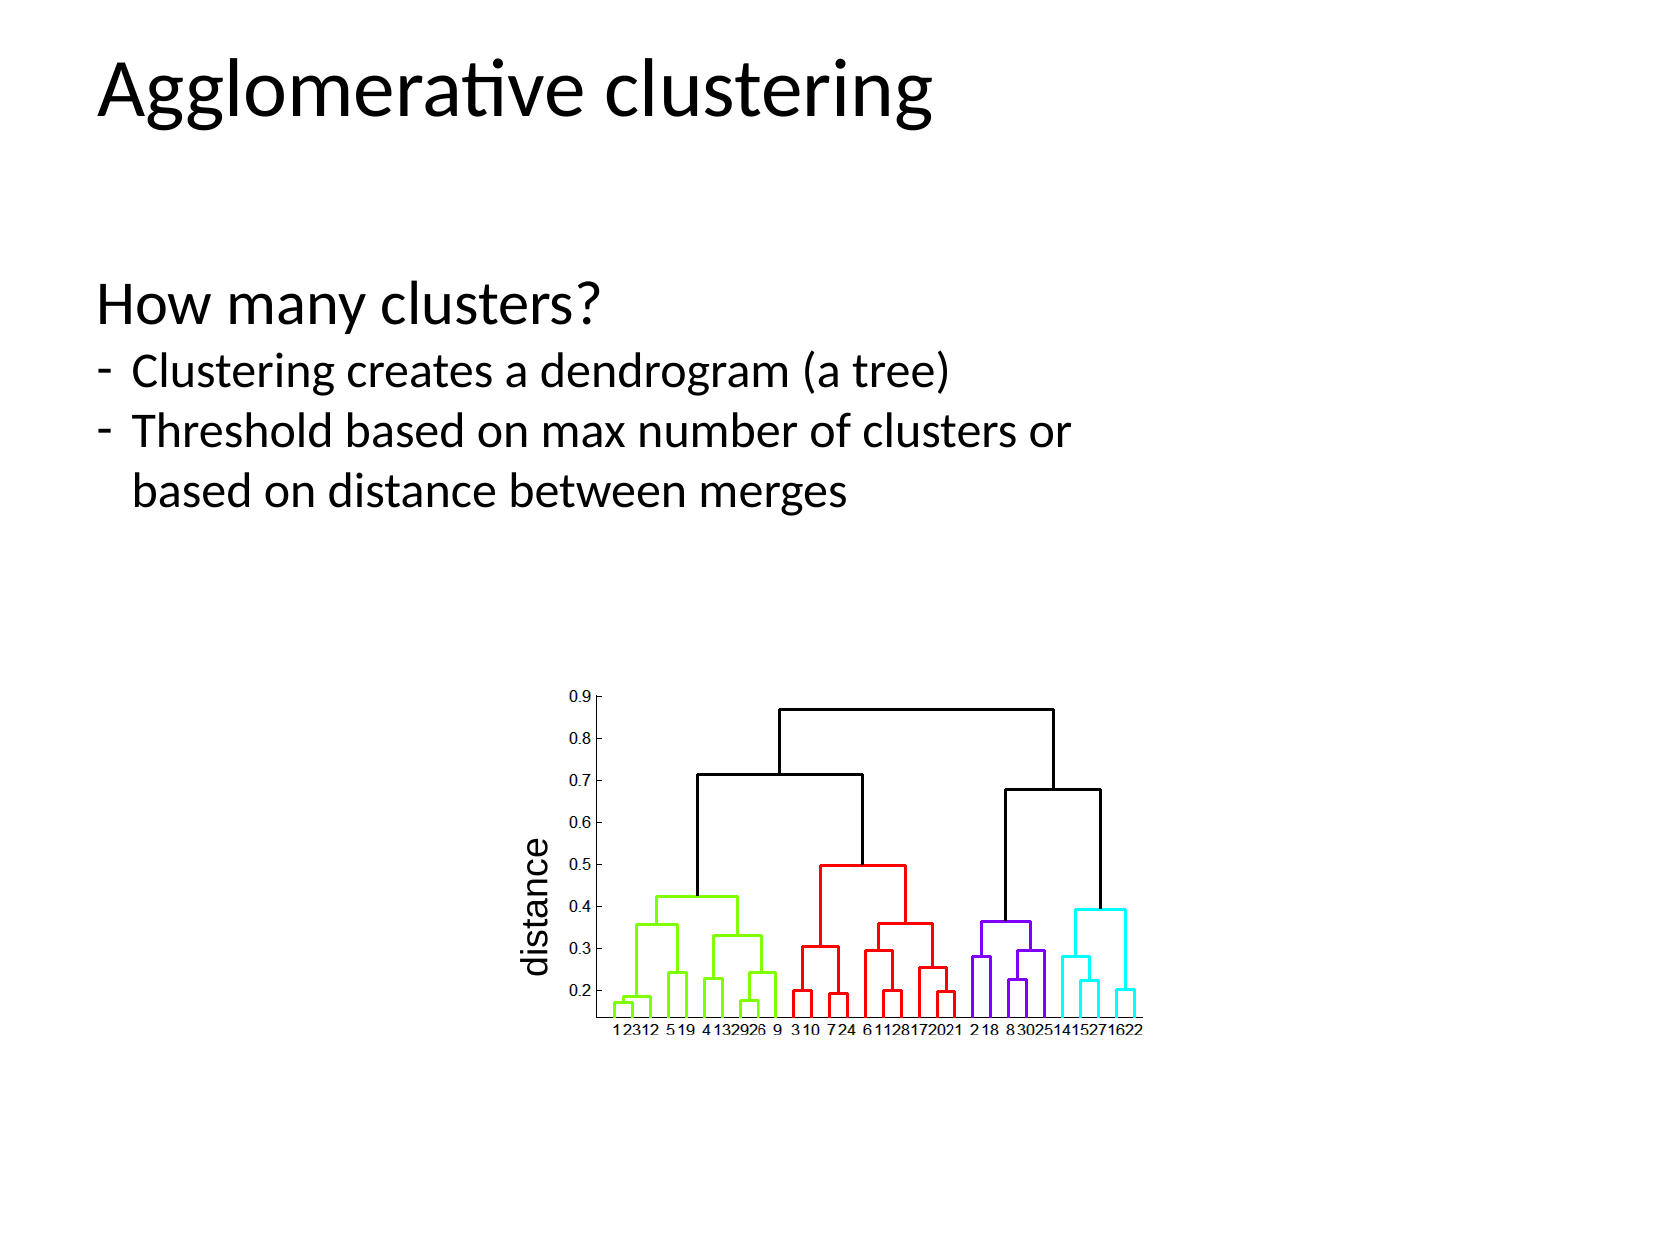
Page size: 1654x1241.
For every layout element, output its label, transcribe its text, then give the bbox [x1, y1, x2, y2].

picture [568, 689, 1143, 1035]
text_box distance [495, 777, 561, 985]
text_box How many clusters? Clustering creates a dendrogram (a tree) Threshold based on max number of clusters or based on distance between merges [81, 179, 1171, 1109]
text_box Agglomerative clustering [82, 0, 1571, 166]
